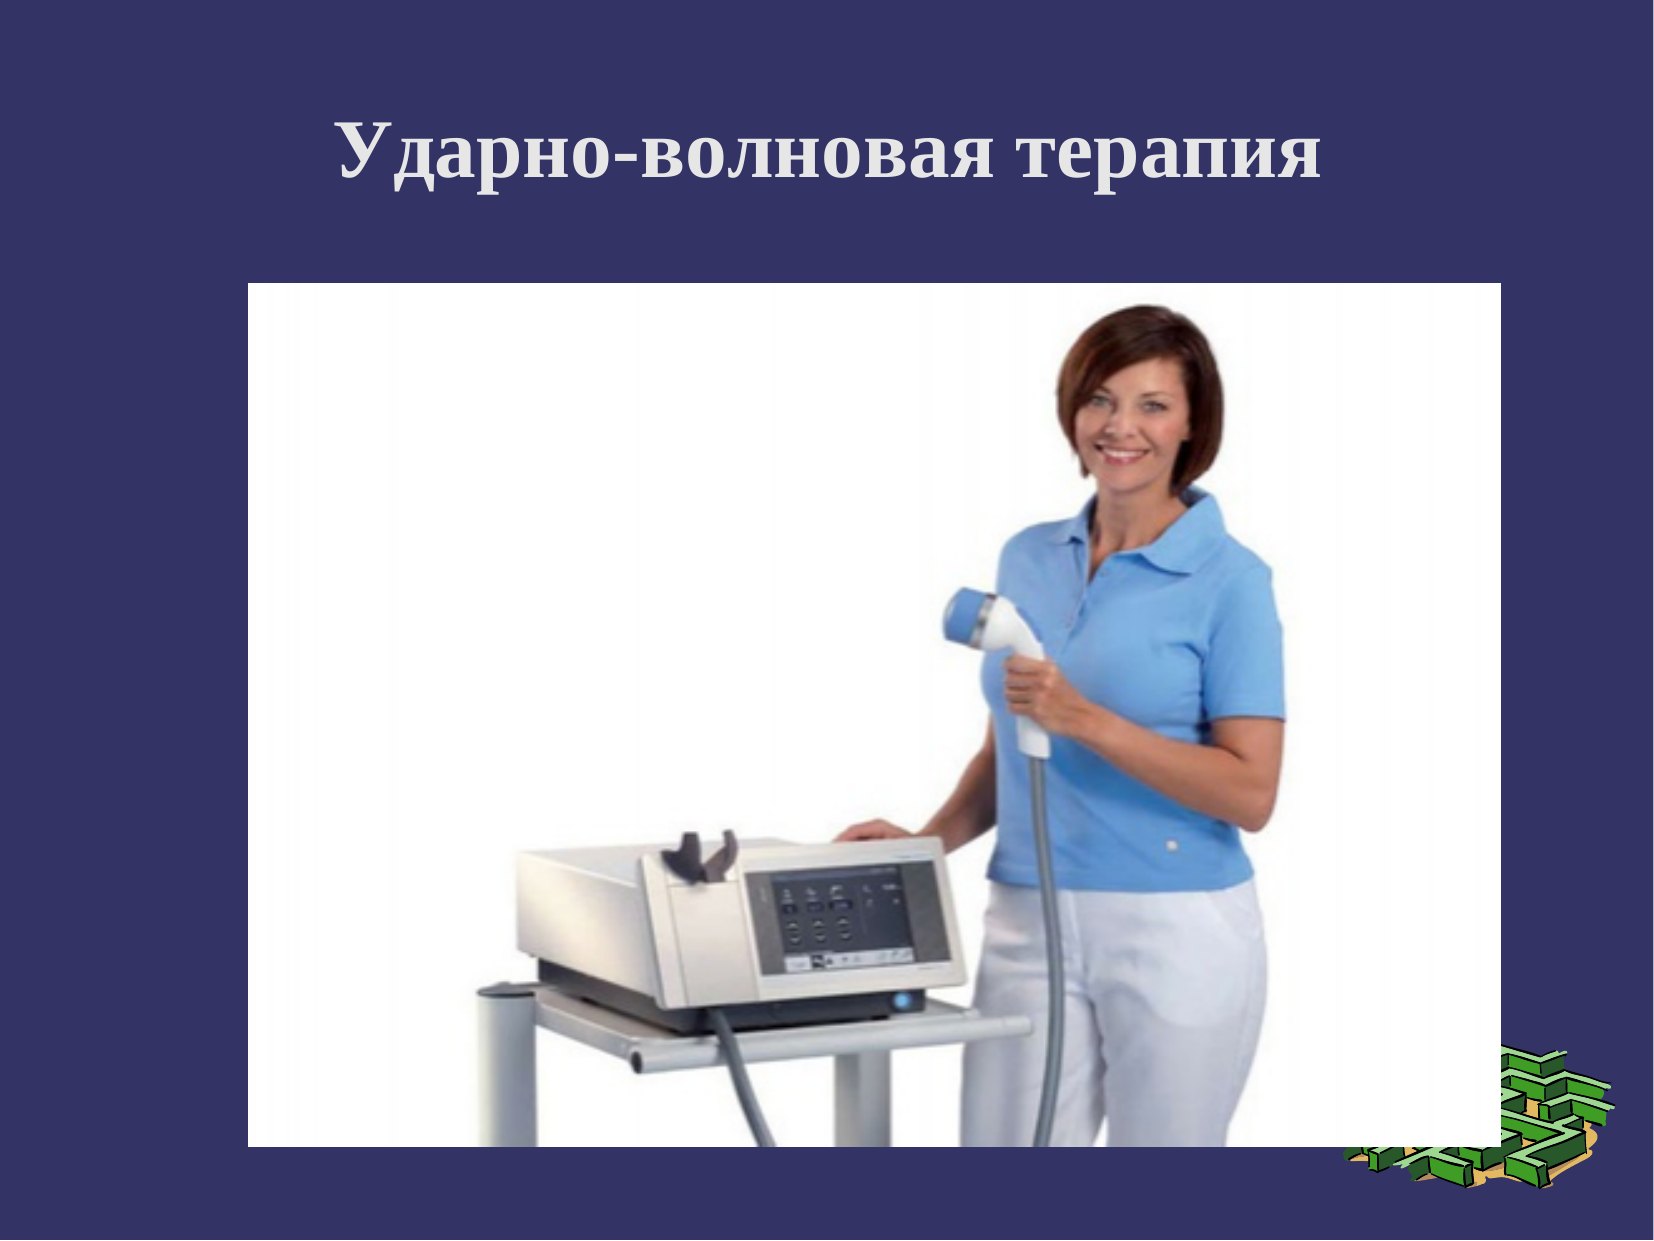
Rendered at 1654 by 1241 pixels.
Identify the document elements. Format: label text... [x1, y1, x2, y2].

title Ударно-волновая терапия [121, 46, 1534, 254]
picture [248, 283, 1501, 1147]
